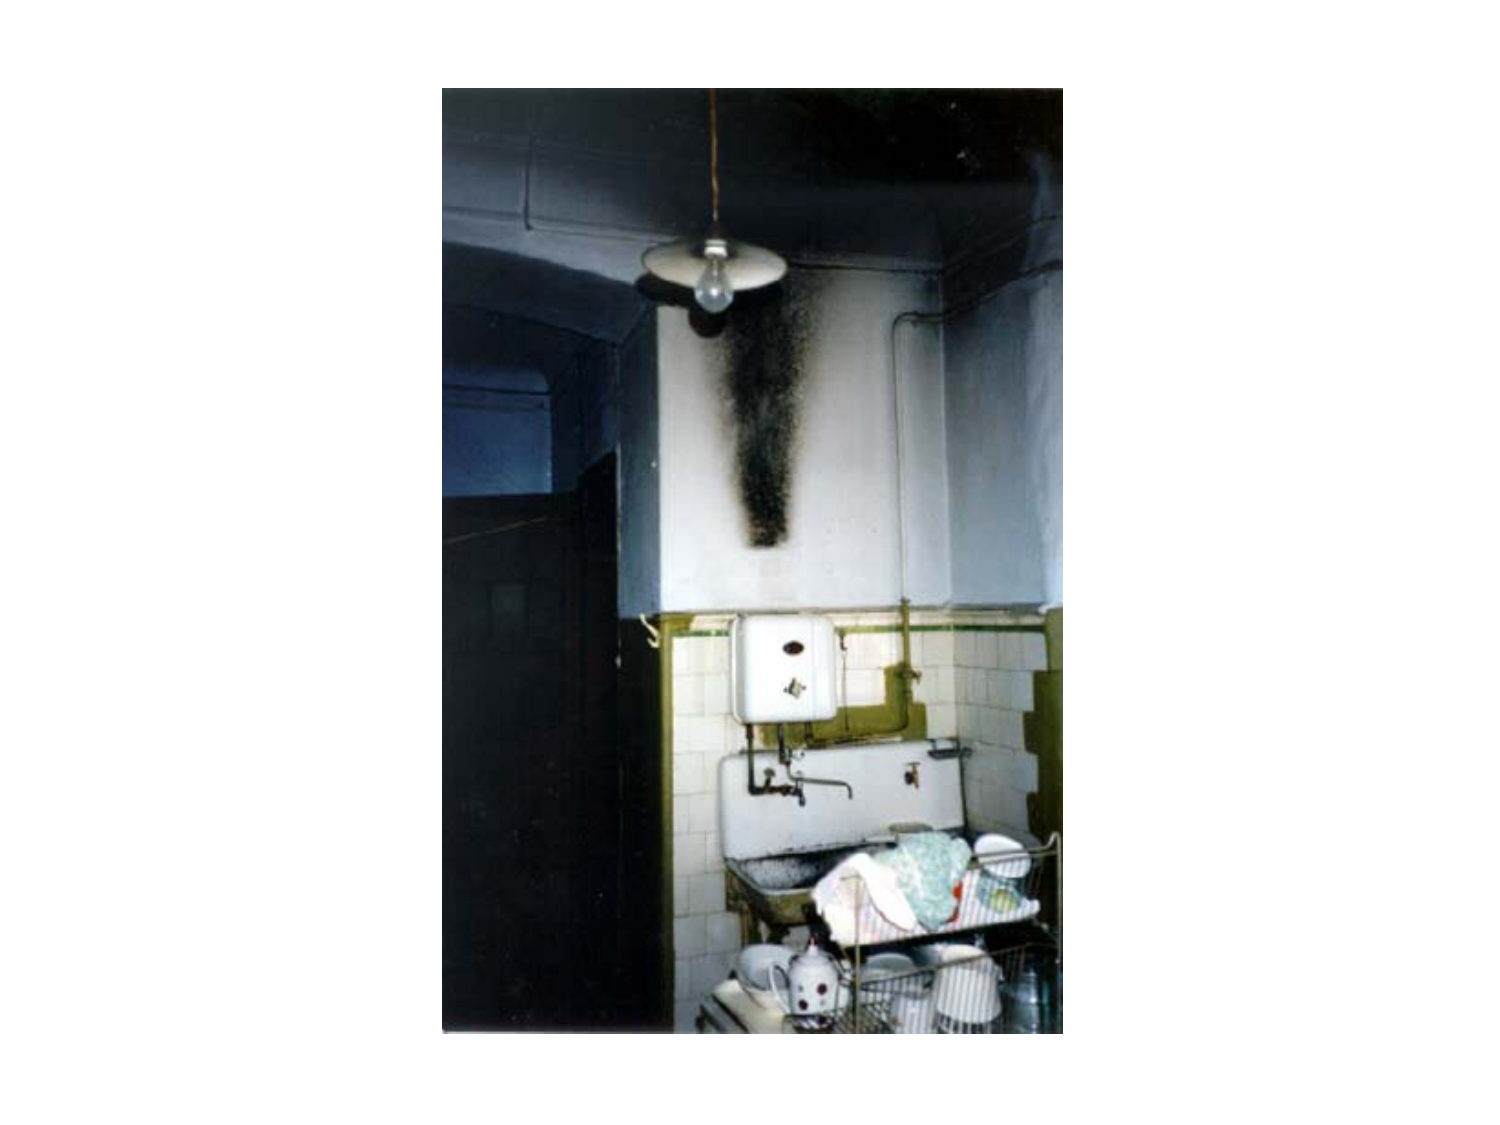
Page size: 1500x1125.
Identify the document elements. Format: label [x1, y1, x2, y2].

picture [442, 88, 1063, 1034]
